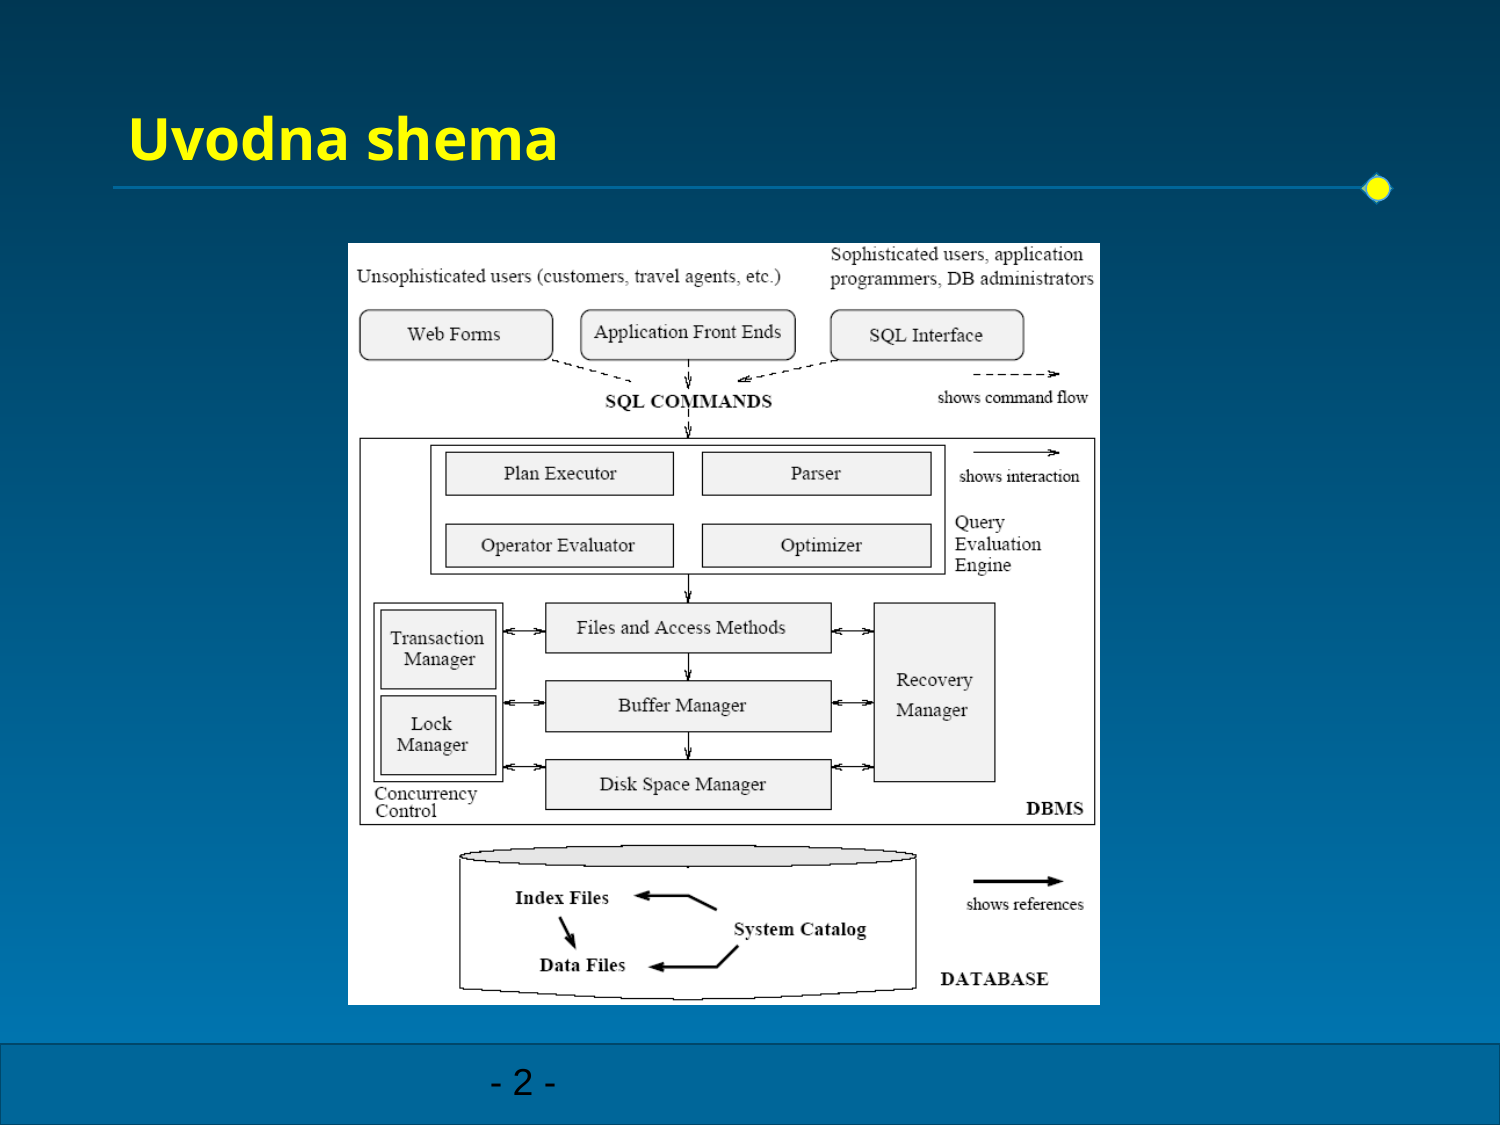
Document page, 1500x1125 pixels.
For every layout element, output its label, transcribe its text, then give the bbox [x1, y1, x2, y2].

title Uvodna shema [112, 94, 1388, 181]
picture [349, 244, 1099, 1004]
